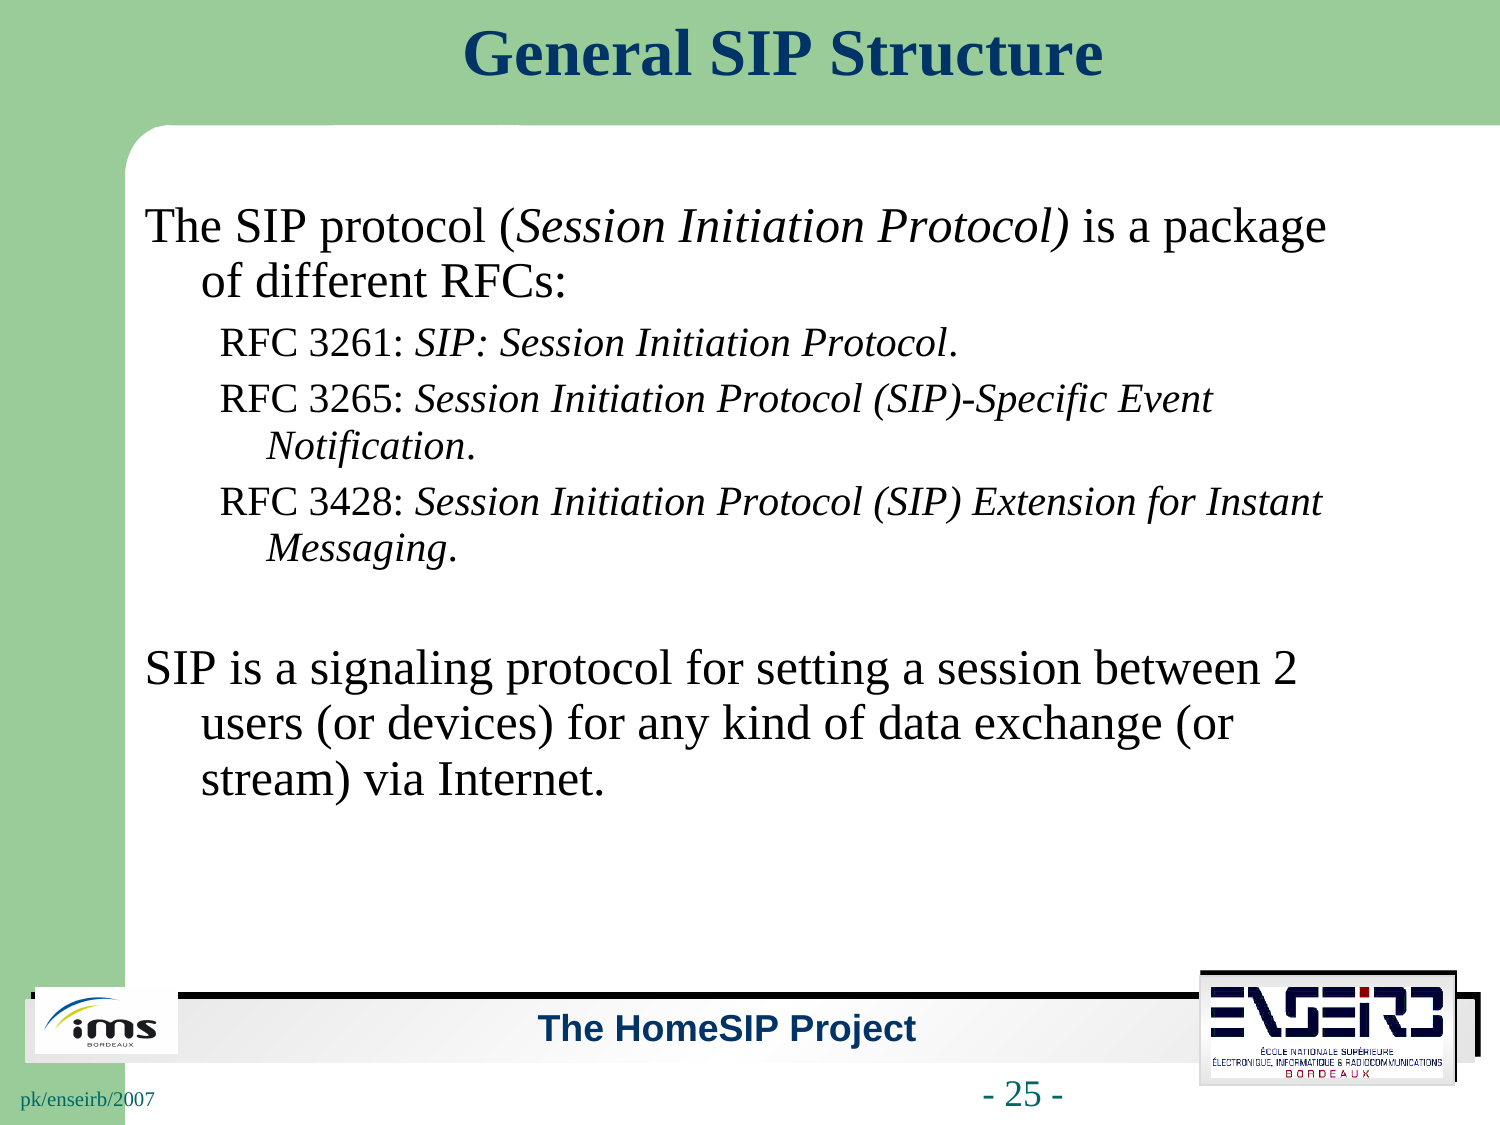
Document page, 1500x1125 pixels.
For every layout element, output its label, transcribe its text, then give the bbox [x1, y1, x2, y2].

text_box The SIP protocol (Session Initiation Protocol) is a package of different RFCs: RFC 3261: SIP: Session Initiation Protocol. RFC 3265: Session Initiation Protocol (SIP)-Specific Event Notification. RFC 3428: Session Initiation Protocol (SIP) Extension for Instant Messaging. SIP is a signaling protocol for setting a session between 2 users (or devices) for any kind of data exchange (or stream) via Internet. [129, 190, 1392, 802]
text_box General SIP Structure [246, 8, 1322, 99]
picture [1211, 987, 1443, 1078]
picture [35, 987, 178, 1054]
